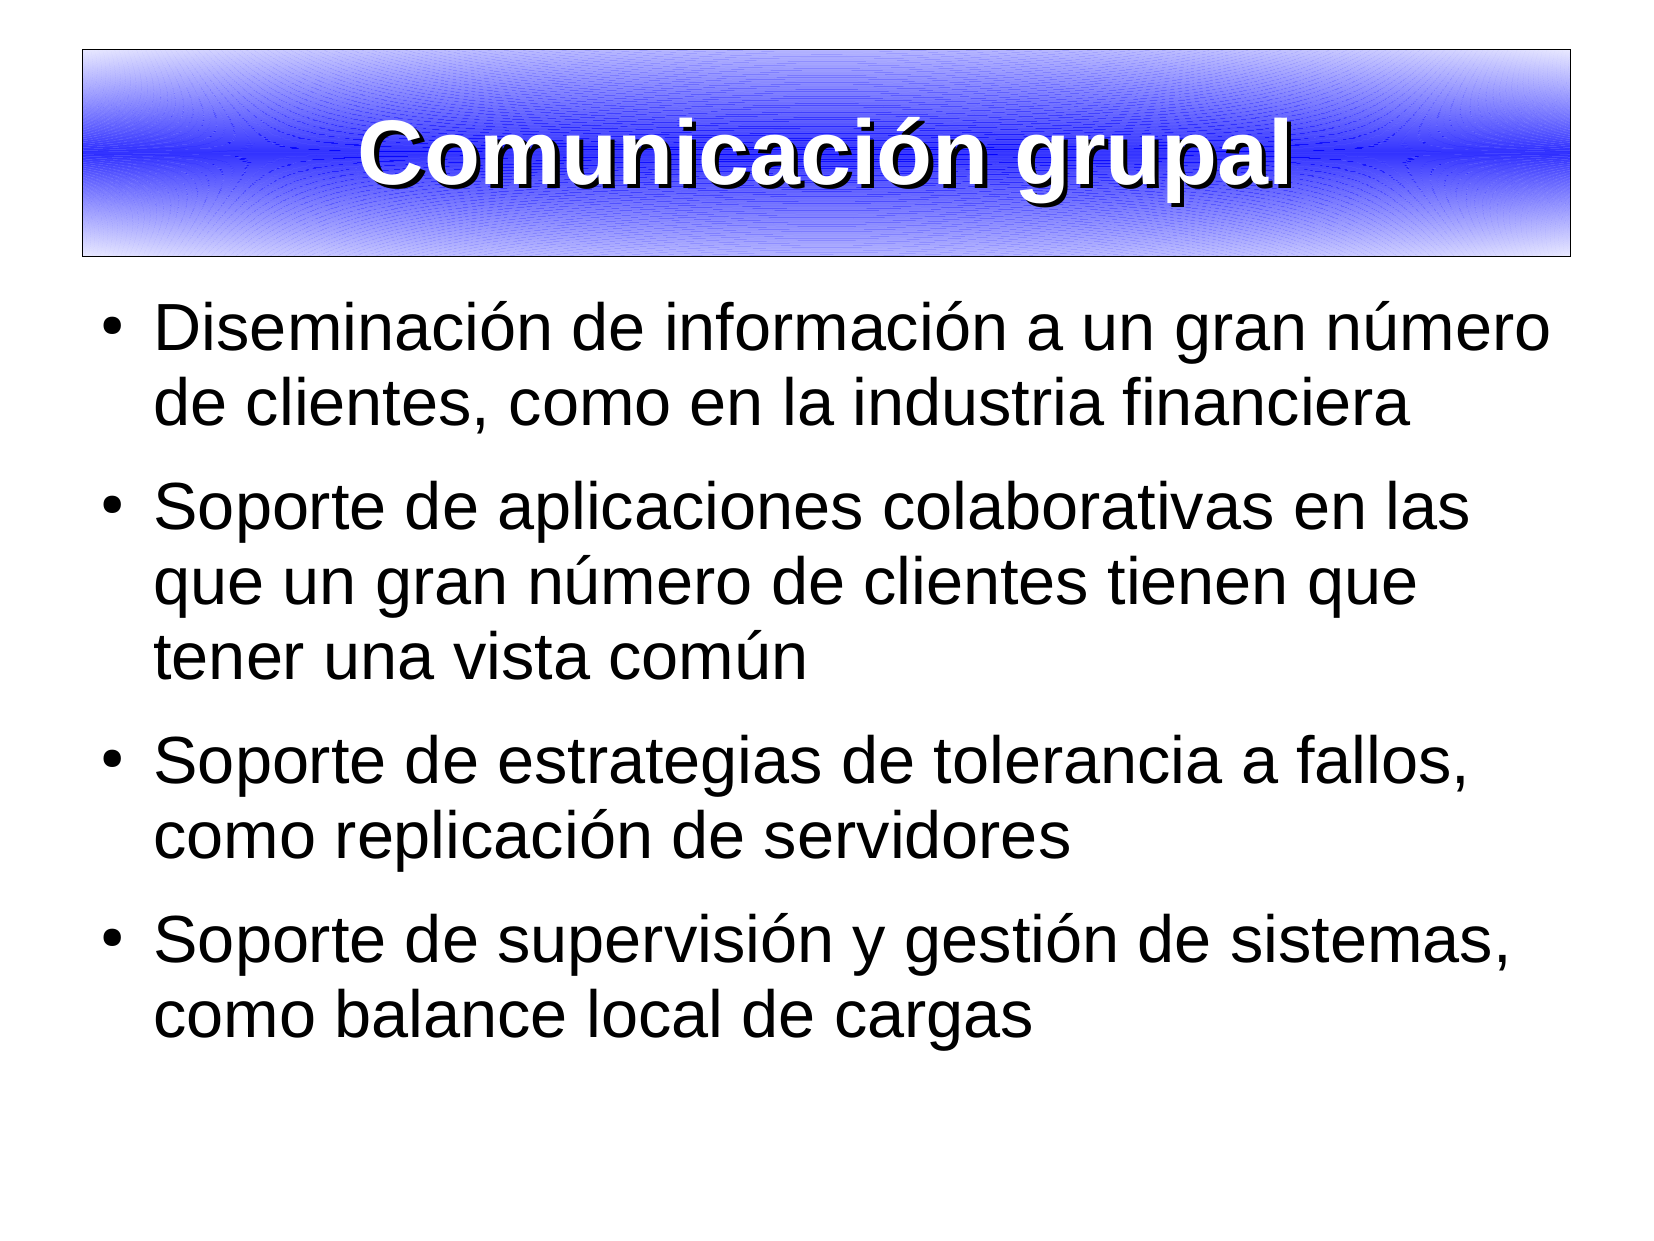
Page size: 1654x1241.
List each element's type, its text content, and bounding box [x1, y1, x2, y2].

title Comunicación grupal [82, 49, 1571, 257]
list Diseminación de información a un gran número de clientes, como en la industria financiera Soporte de aplicaciones colaborativas en las que un gran número de clientes tienen que tener una vista común Soporte de estrategias de tolerancia a fallos, como replicación de servidores Soporte de supervisión y gestión de sistemas, como balance local de cargas [82, 290, 1571, 1109]
